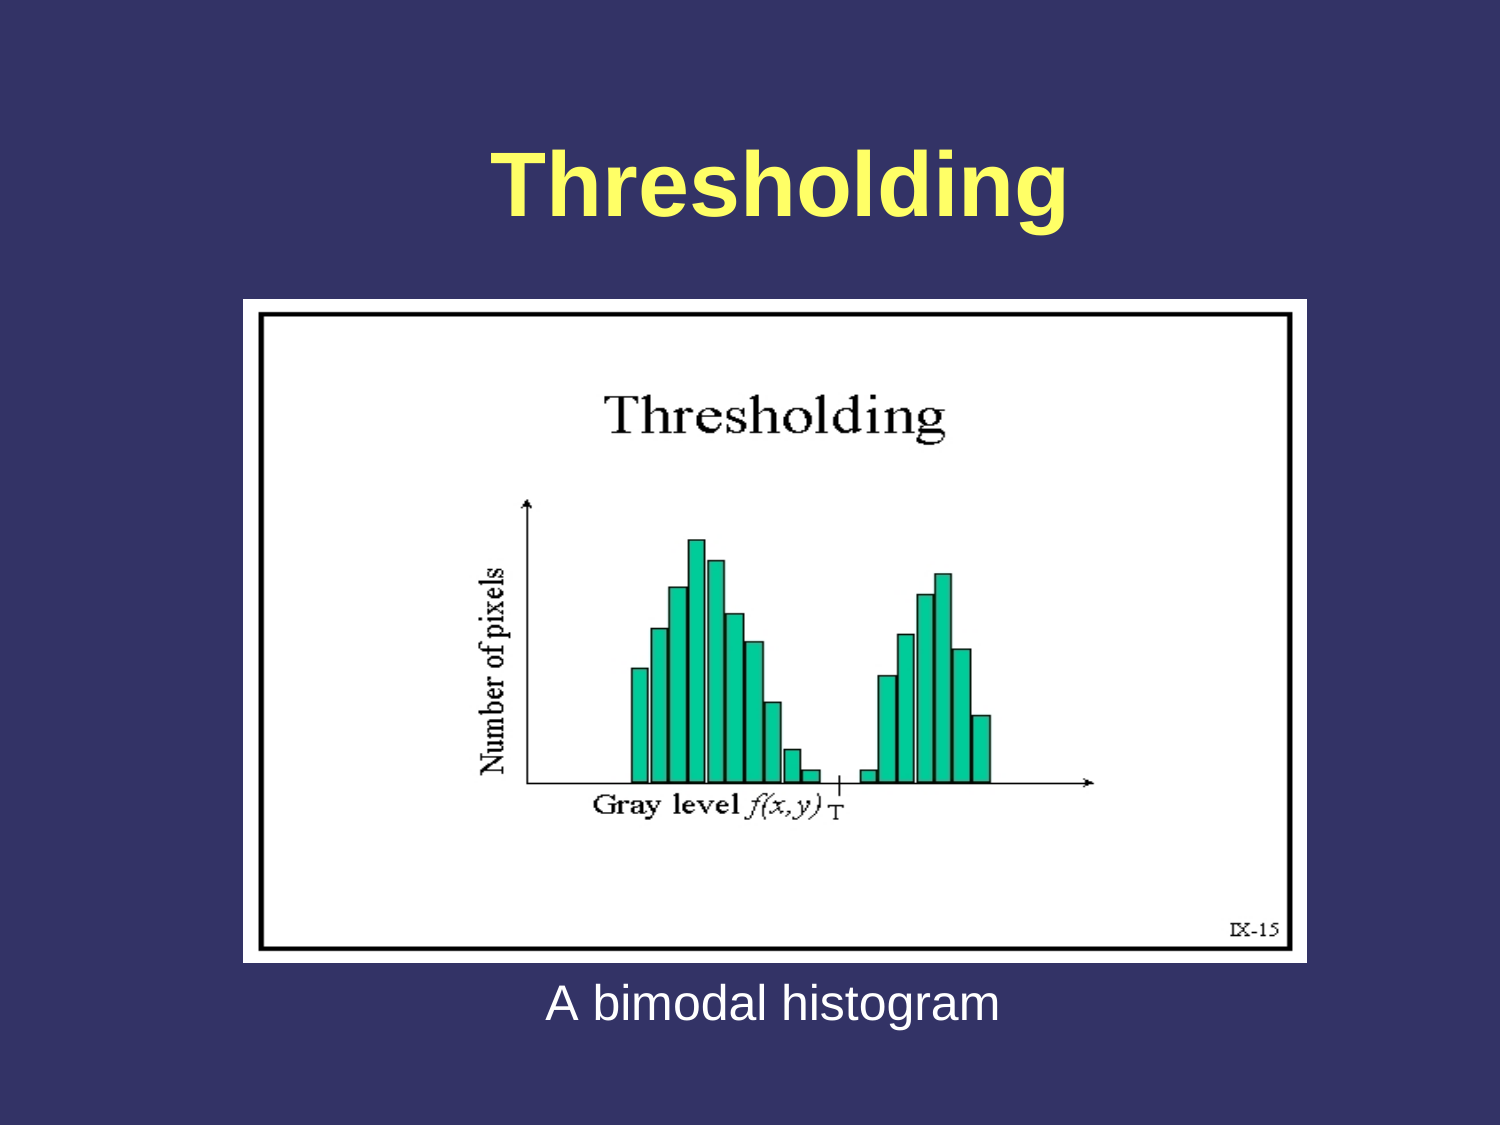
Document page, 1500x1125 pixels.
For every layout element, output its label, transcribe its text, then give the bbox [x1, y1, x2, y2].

title Thresholding [99, 87, 1463, 276]
picture [243, 299, 1307, 963]
text_box A bimodal histogram [545, 971, 998, 1028]
